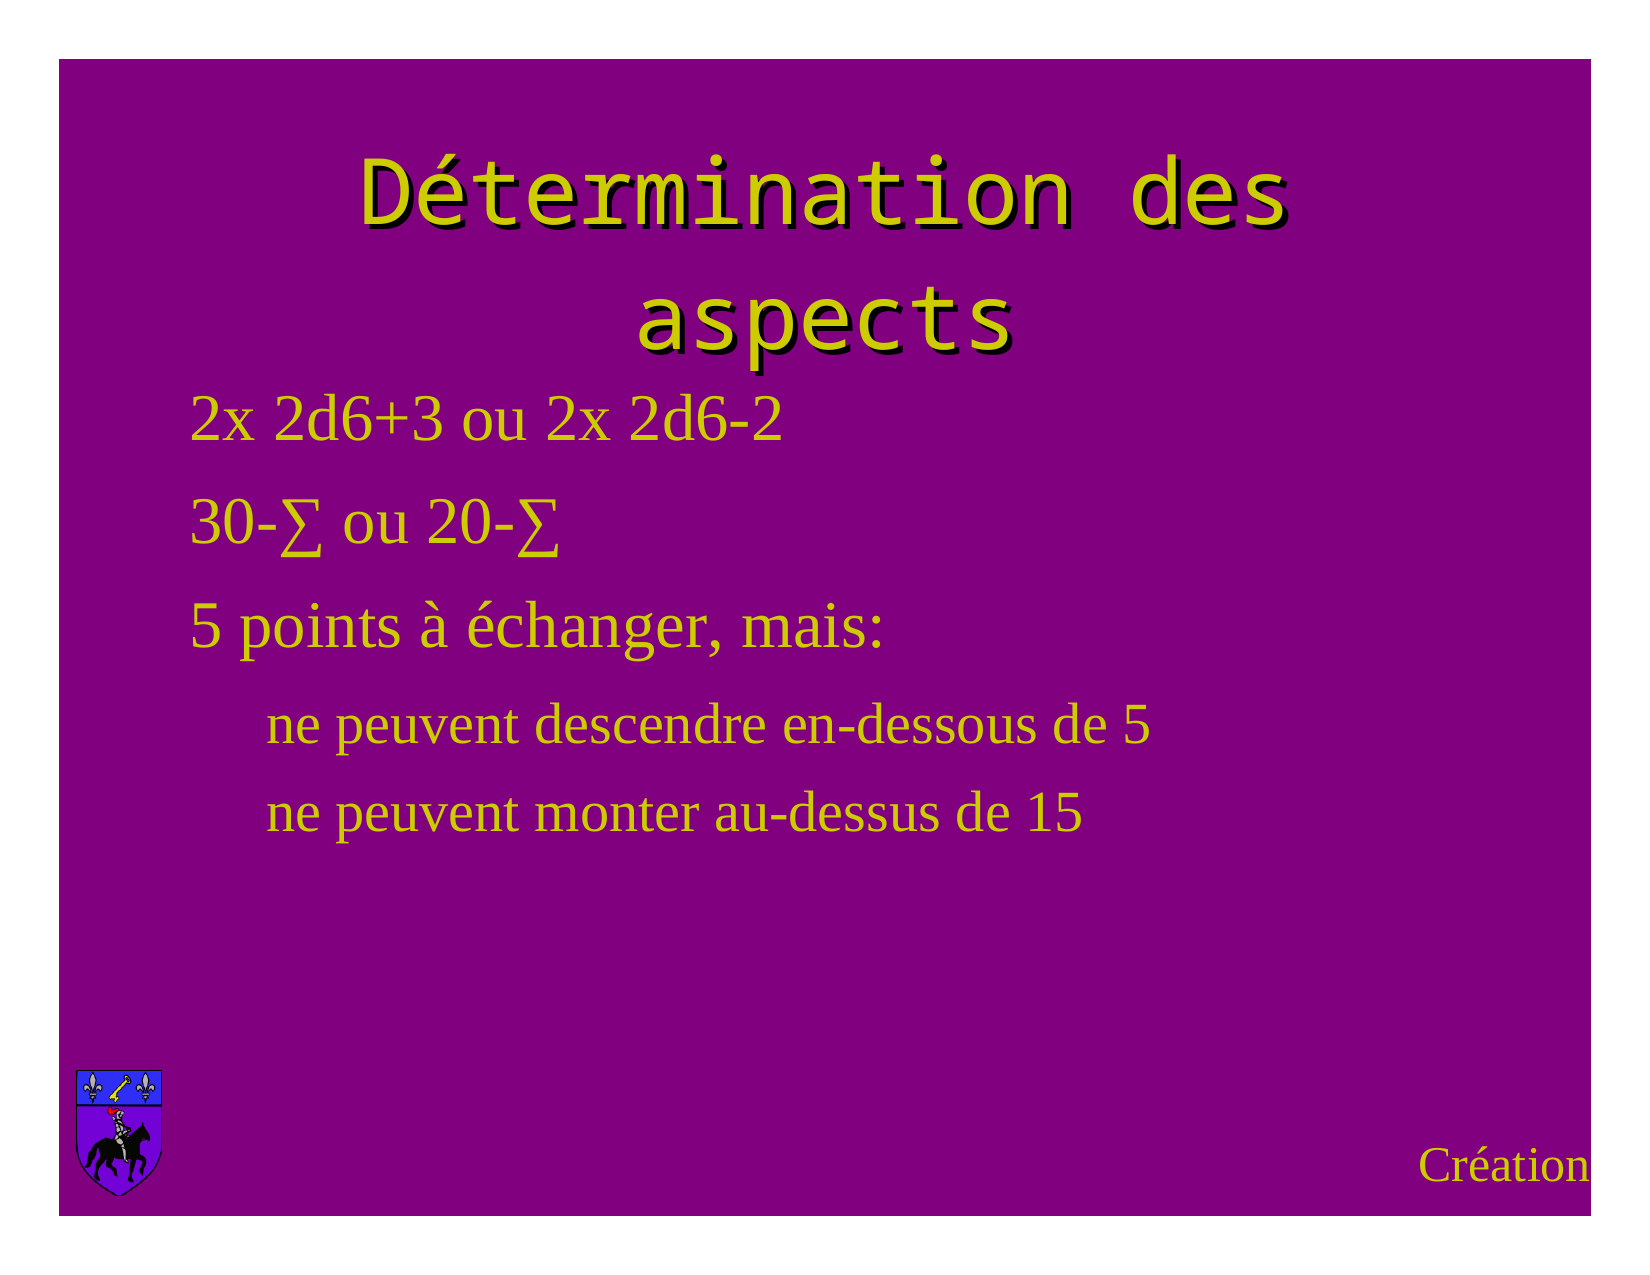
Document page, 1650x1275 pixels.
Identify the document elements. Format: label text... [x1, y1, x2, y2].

list 2x 2d6+3 ou 2x 2d6-2 30-∑ ou 20-∑ 5 points à échanger, mais: ne peuvent descendre en-dessous de 5 ne peuvent monter au-dessus de 15 [171, 380, 1480, 1110]
title Détermination des aspects [171, 155, 1480, 349]
picture [76, 1070, 162, 1196]
text_box Création [1397, 1137, 1591, 1193]
